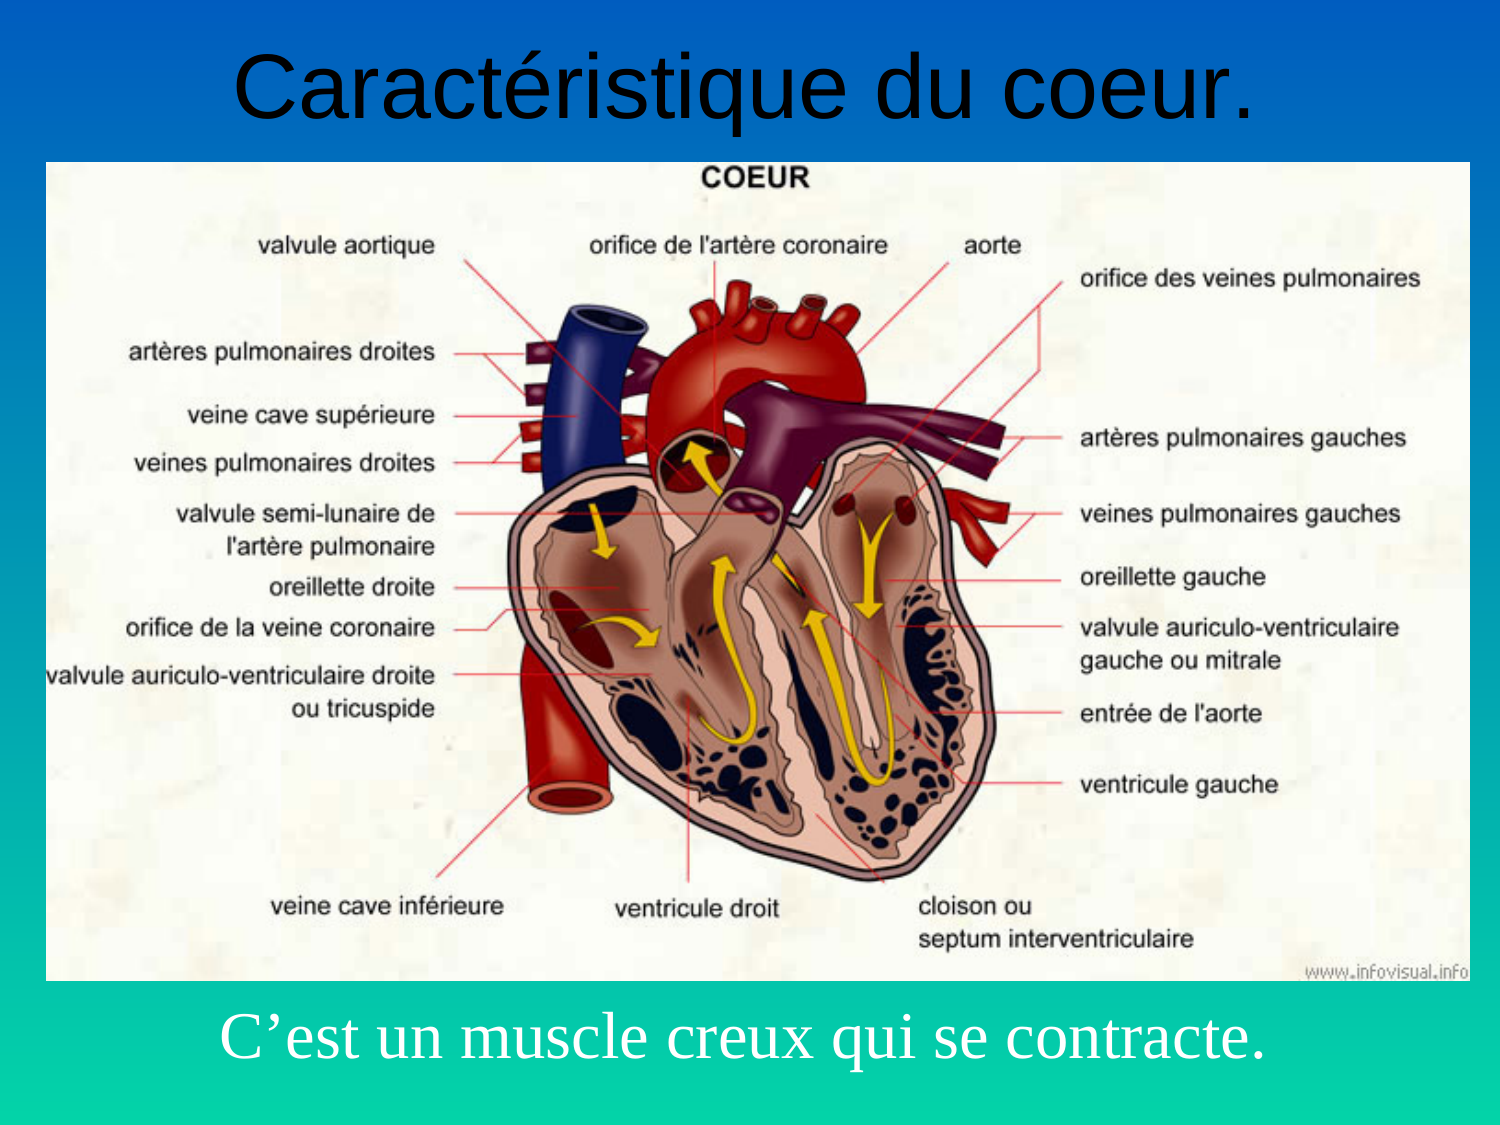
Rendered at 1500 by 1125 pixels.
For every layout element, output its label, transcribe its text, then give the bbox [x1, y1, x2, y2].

text_box C’est un muscle creux qui se contracte. [163, 984, 1325, 1080]
text_box Caractéristique du coeur. [70, 0, 1421, 165]
picture [0, 162, 1500, 981]
